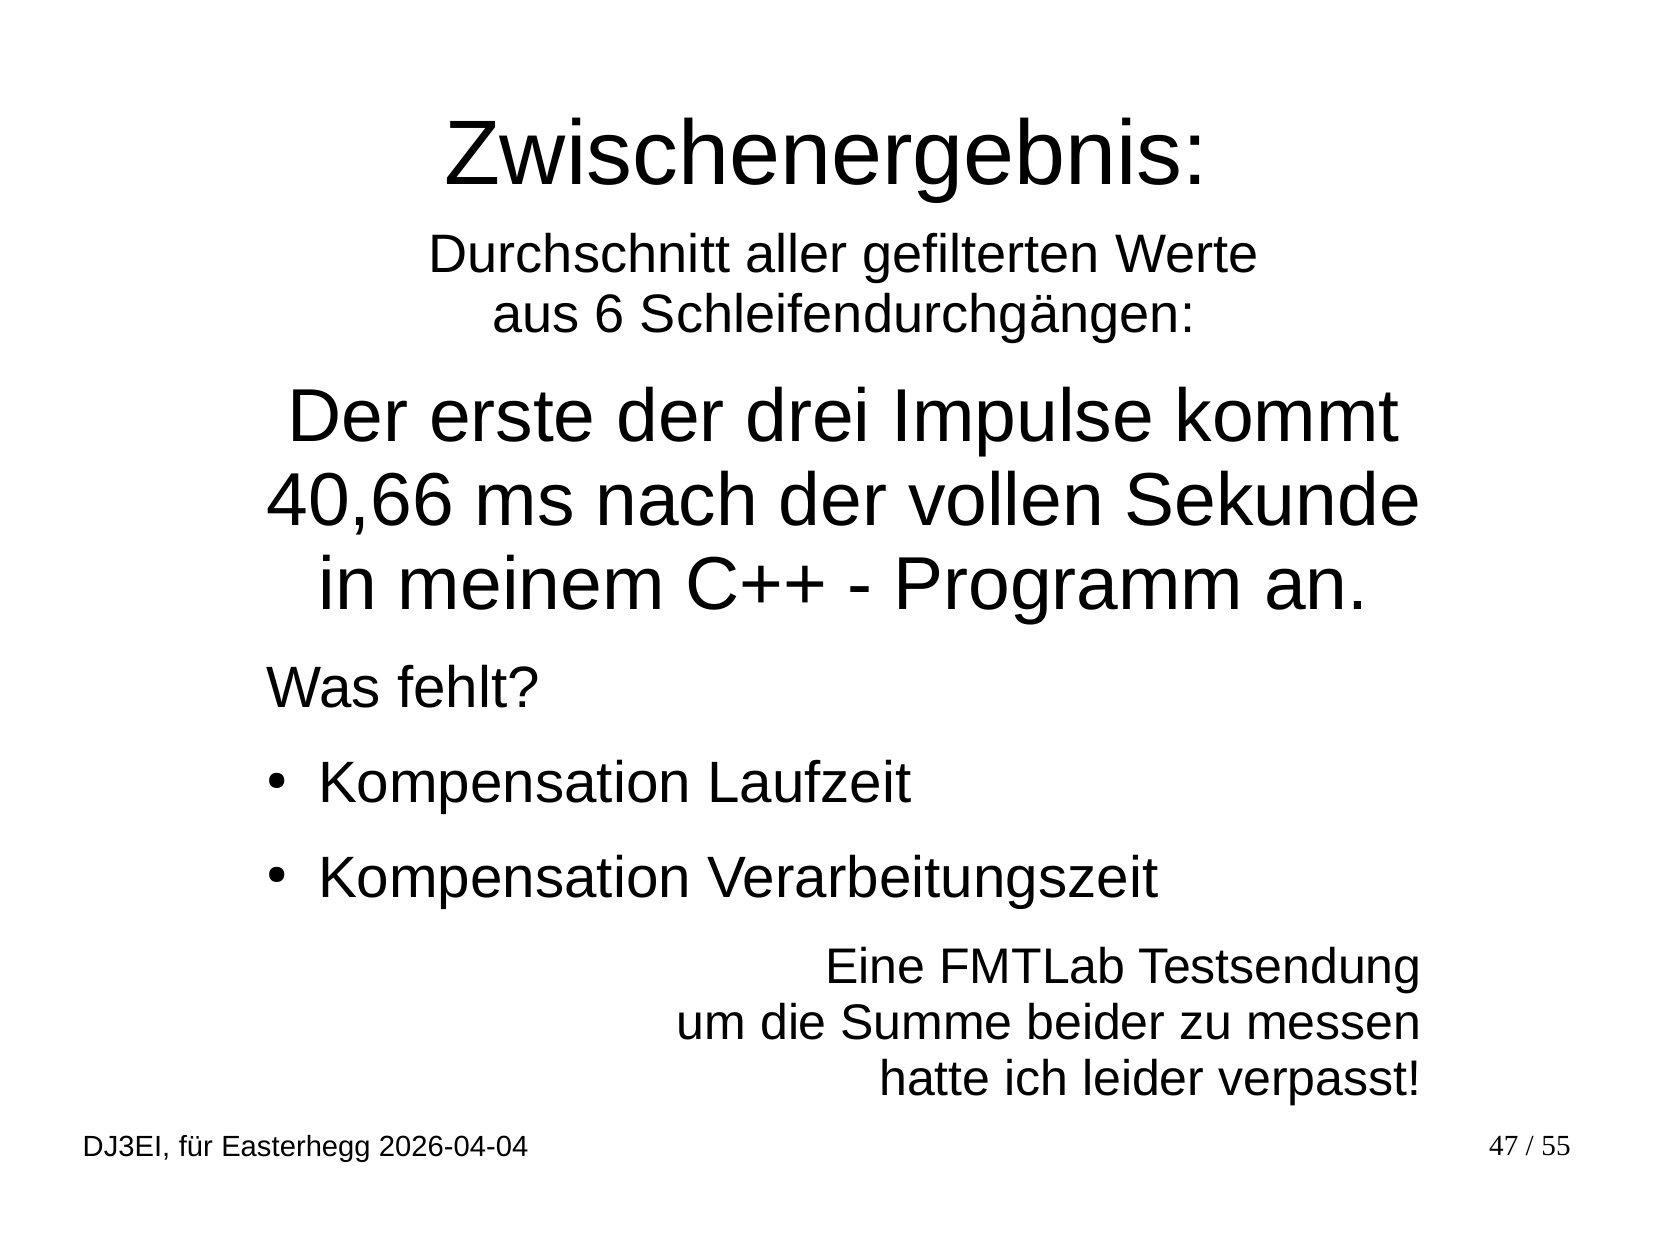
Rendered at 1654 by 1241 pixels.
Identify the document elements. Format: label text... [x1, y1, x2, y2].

text_box Durchschnitt aller gefilterten Werte aus 6 Schleifendurchgängen: Der erste der drei Impulse kommt 40,66 ms nach der vollen Sekunde in meinem C++ - Programm an. Was fehlt? Kompensation Laufzeit Kompensation Verarbeitungszeit Eine FMTLab Testsendung um die Summe beider zu messen hatte ich leider verpasst! [242, 215, 1437, 1114]
title Zwischenergebnis: [82, 49, 1571, 257]
